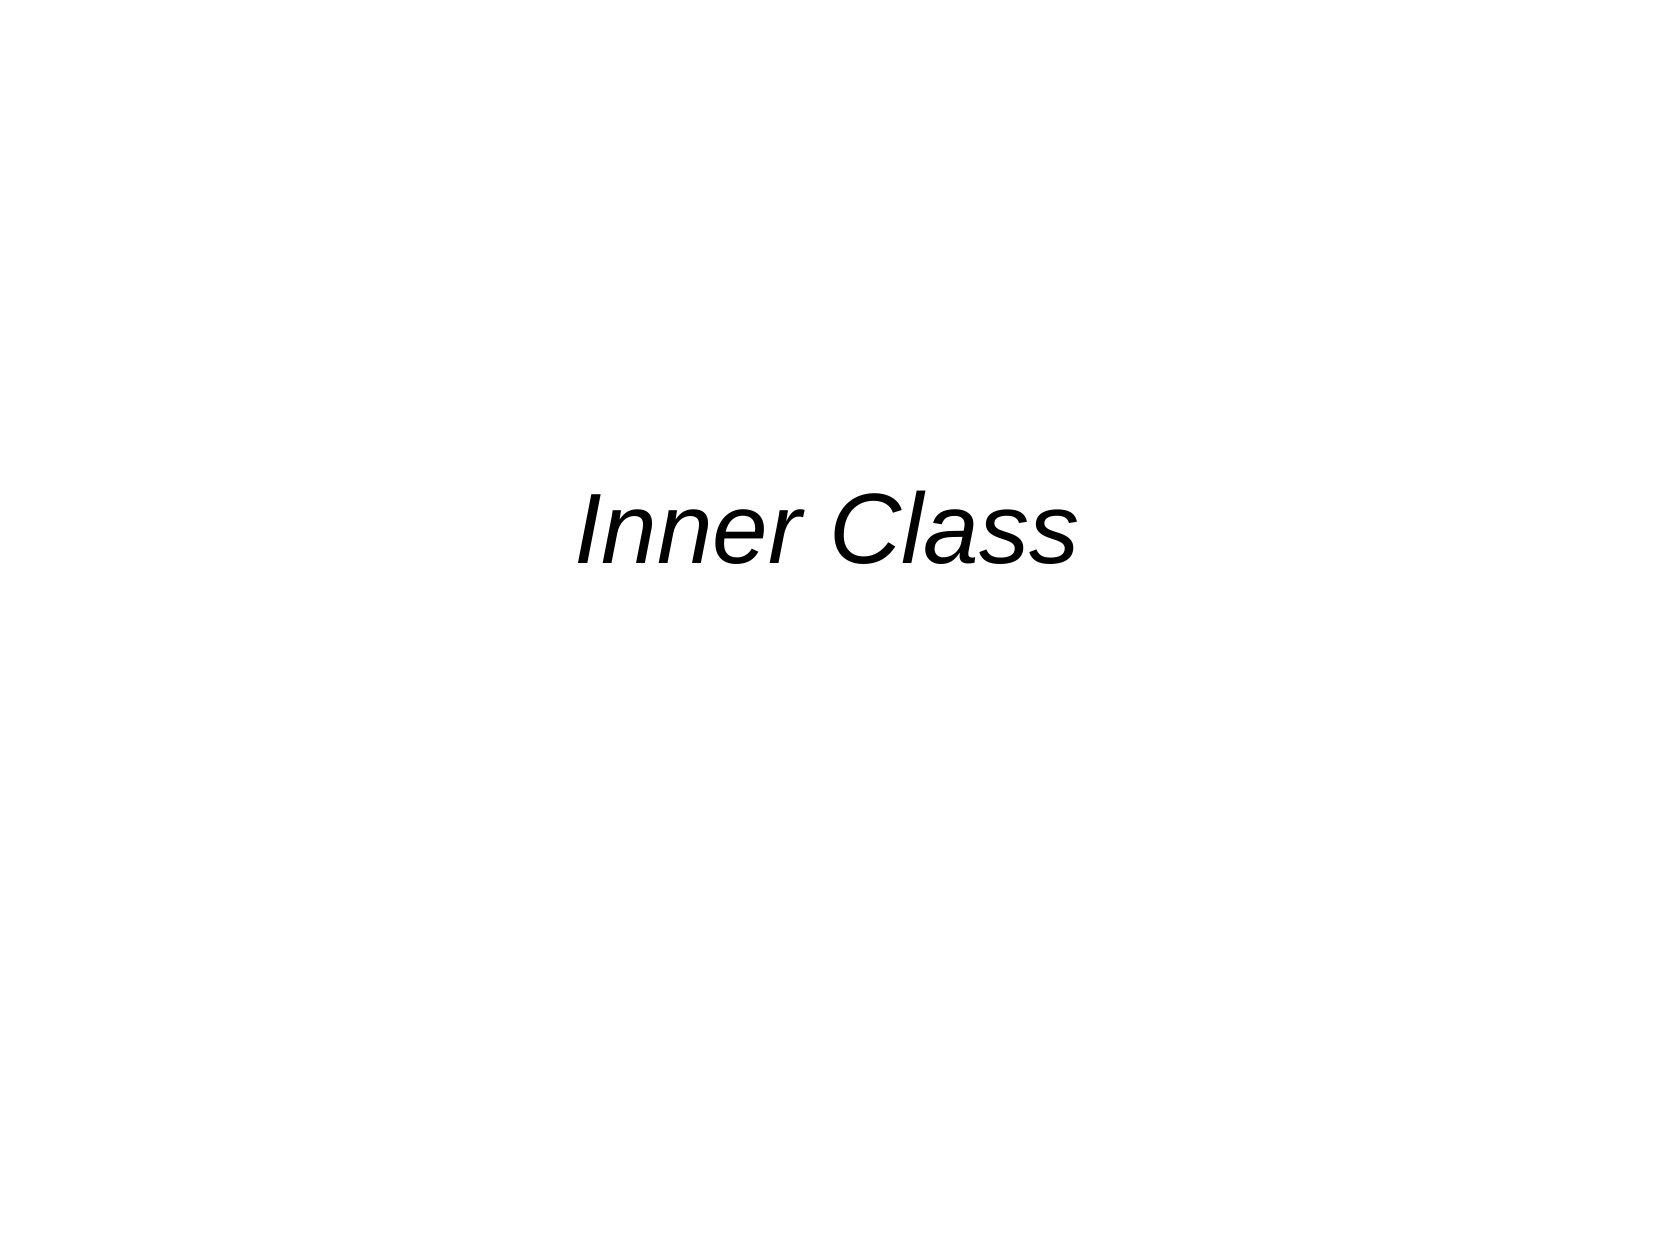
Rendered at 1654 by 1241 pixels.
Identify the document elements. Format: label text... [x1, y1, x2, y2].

subtitle Inner Class [82, 49, 1571, 1010]
